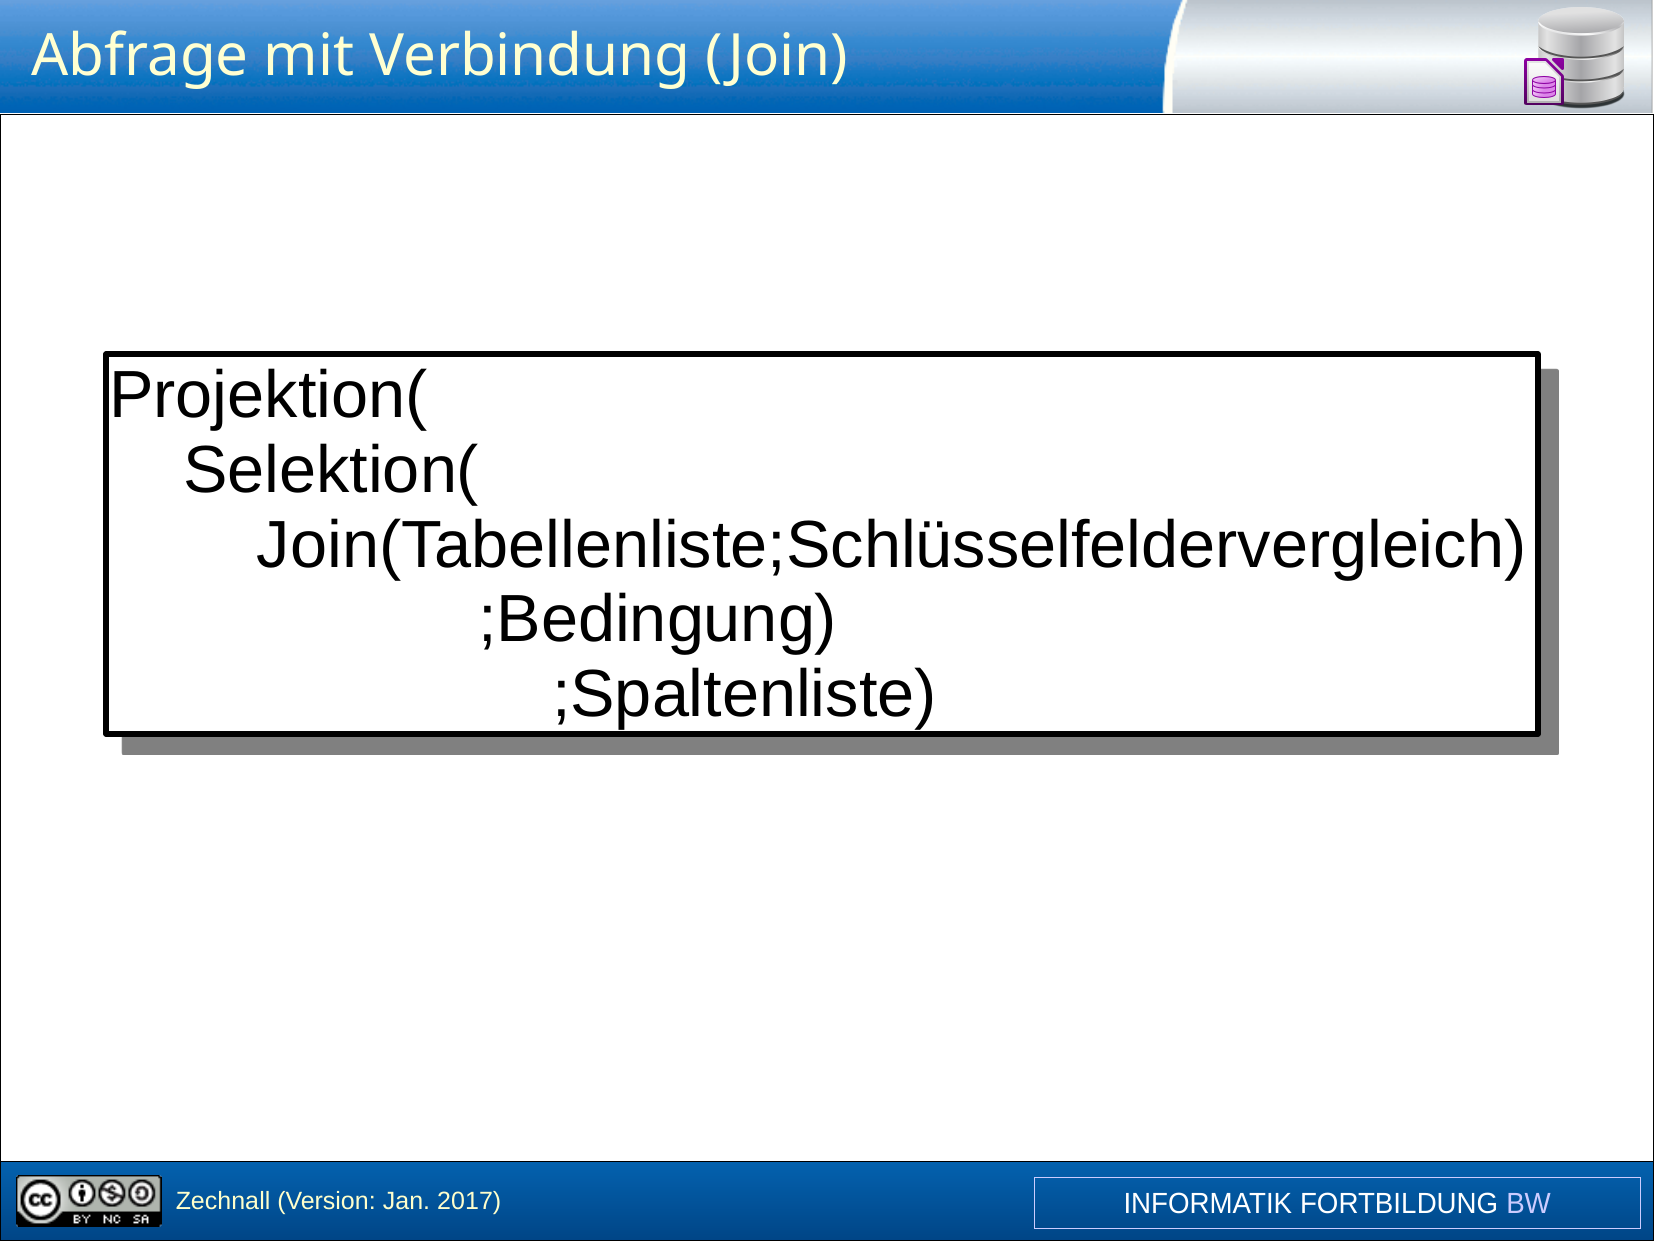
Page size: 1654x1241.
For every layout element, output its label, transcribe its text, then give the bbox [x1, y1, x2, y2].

title Abfrage mit Verbindung (Join) [31, 14, 1151, 92]
text_box Projektion( Selektion( Join(Tabellenliste;Schlüsselfeldervergleich) ;Bedingung) ;Spaltenliste) [106, 354, 1538, 734]
picture [0, 0, 1654, 113]
picture [16, 1175, 162, 1227]
